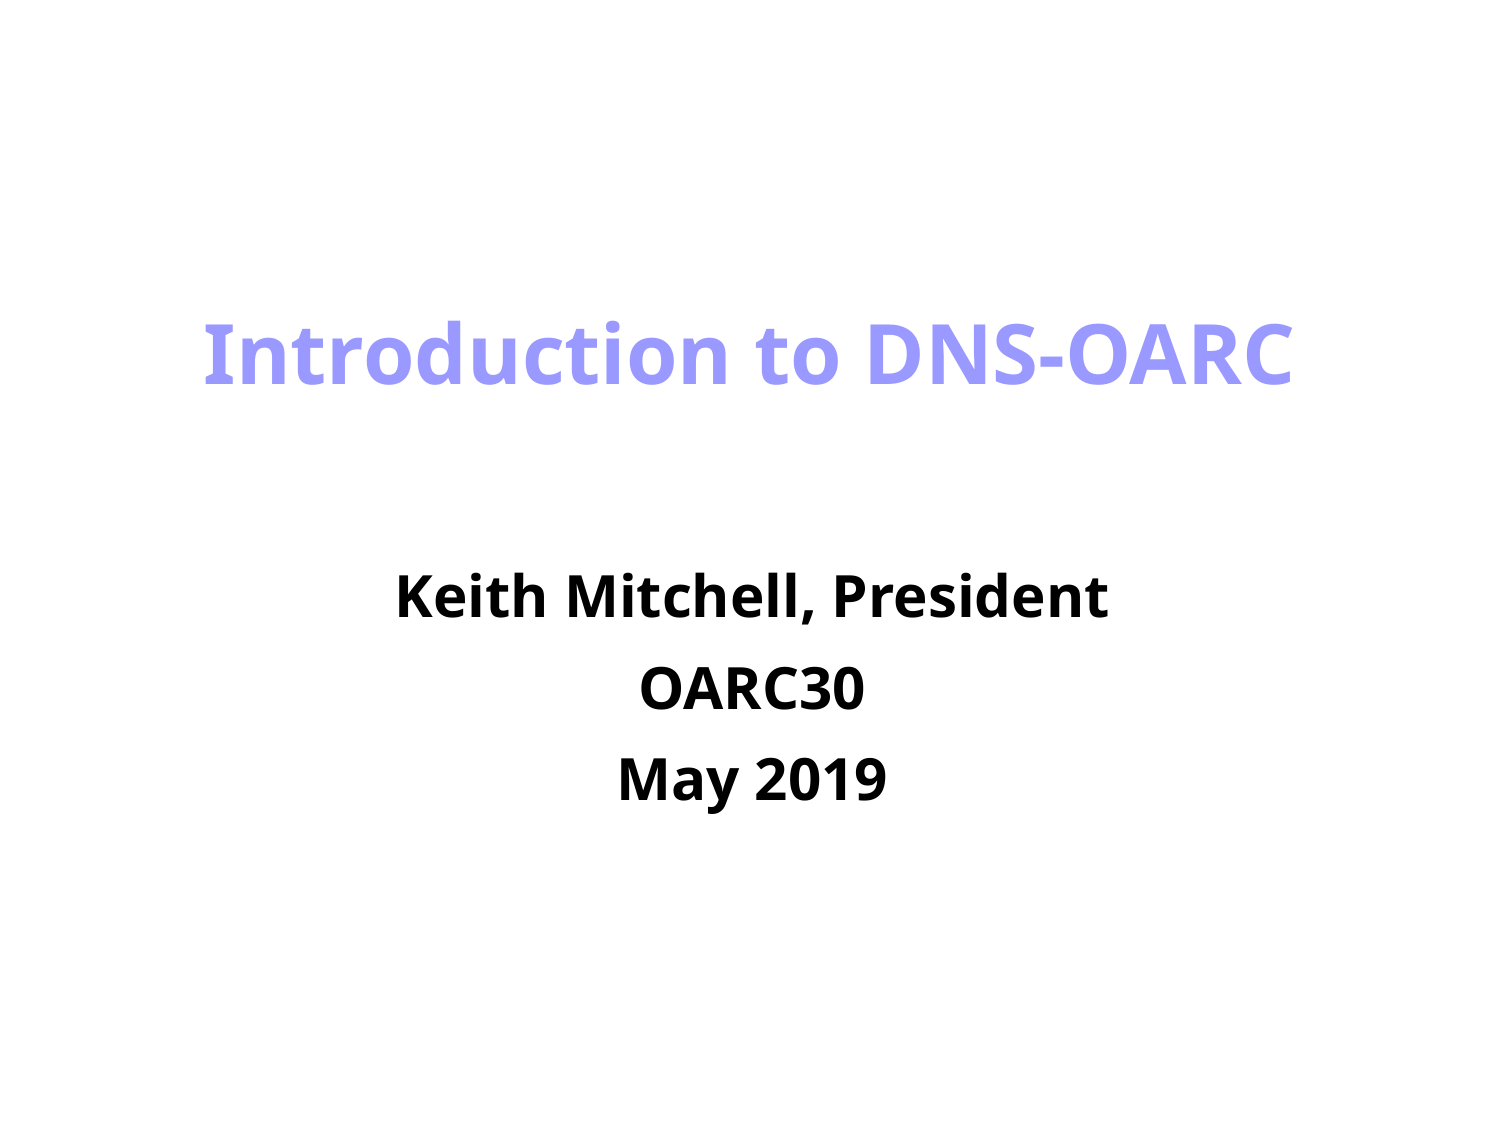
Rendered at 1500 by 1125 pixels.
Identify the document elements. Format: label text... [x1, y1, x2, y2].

title Introduction to DNS-OARC [112, 256, 1388, 448]
subtitle Keith Mitchell, President OARC30 May 2019 [189, 487, 1240, 885]
